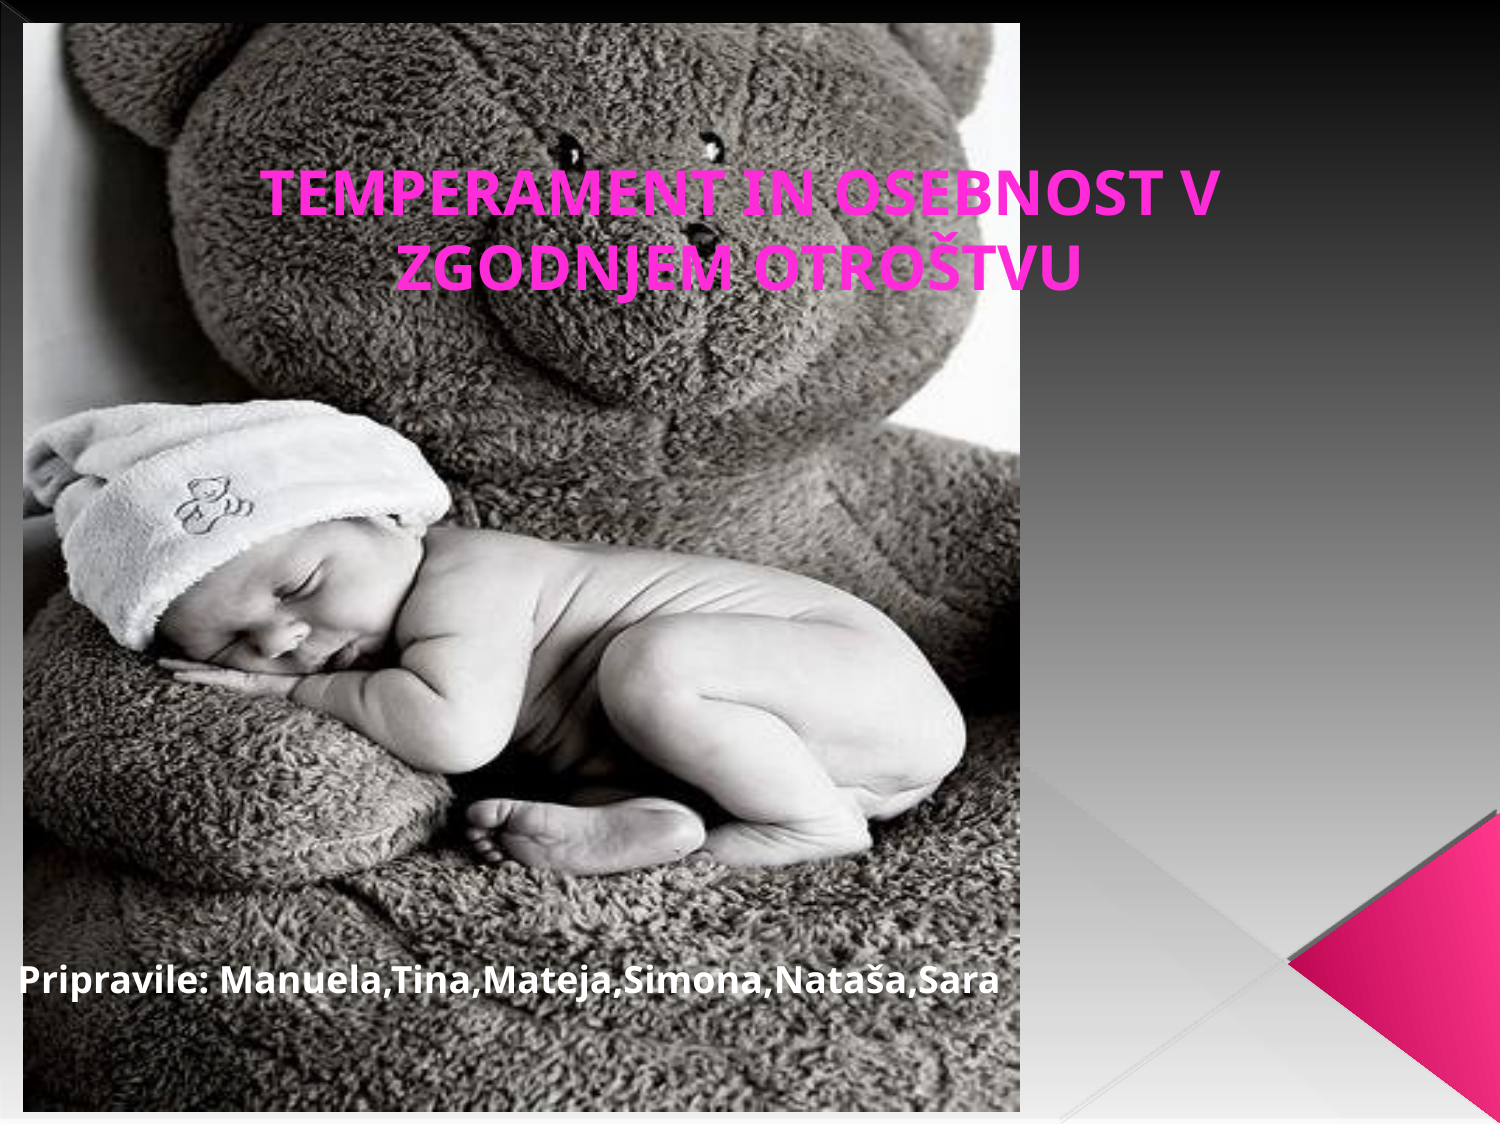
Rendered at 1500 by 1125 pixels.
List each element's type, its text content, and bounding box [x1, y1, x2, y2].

picture [23, 23, 1020, 949]
picture [23, 1009, 1020, 1112]
text_box Pripravile: Manuela,Tina,Mateja,Simona,Nataša,Sara [0, 949, 1020, 1009]
title TEMPERAMENT IN OSEBNOST V ZGODNJEM OTROŠTVU [75, 68, 1351, 310]
